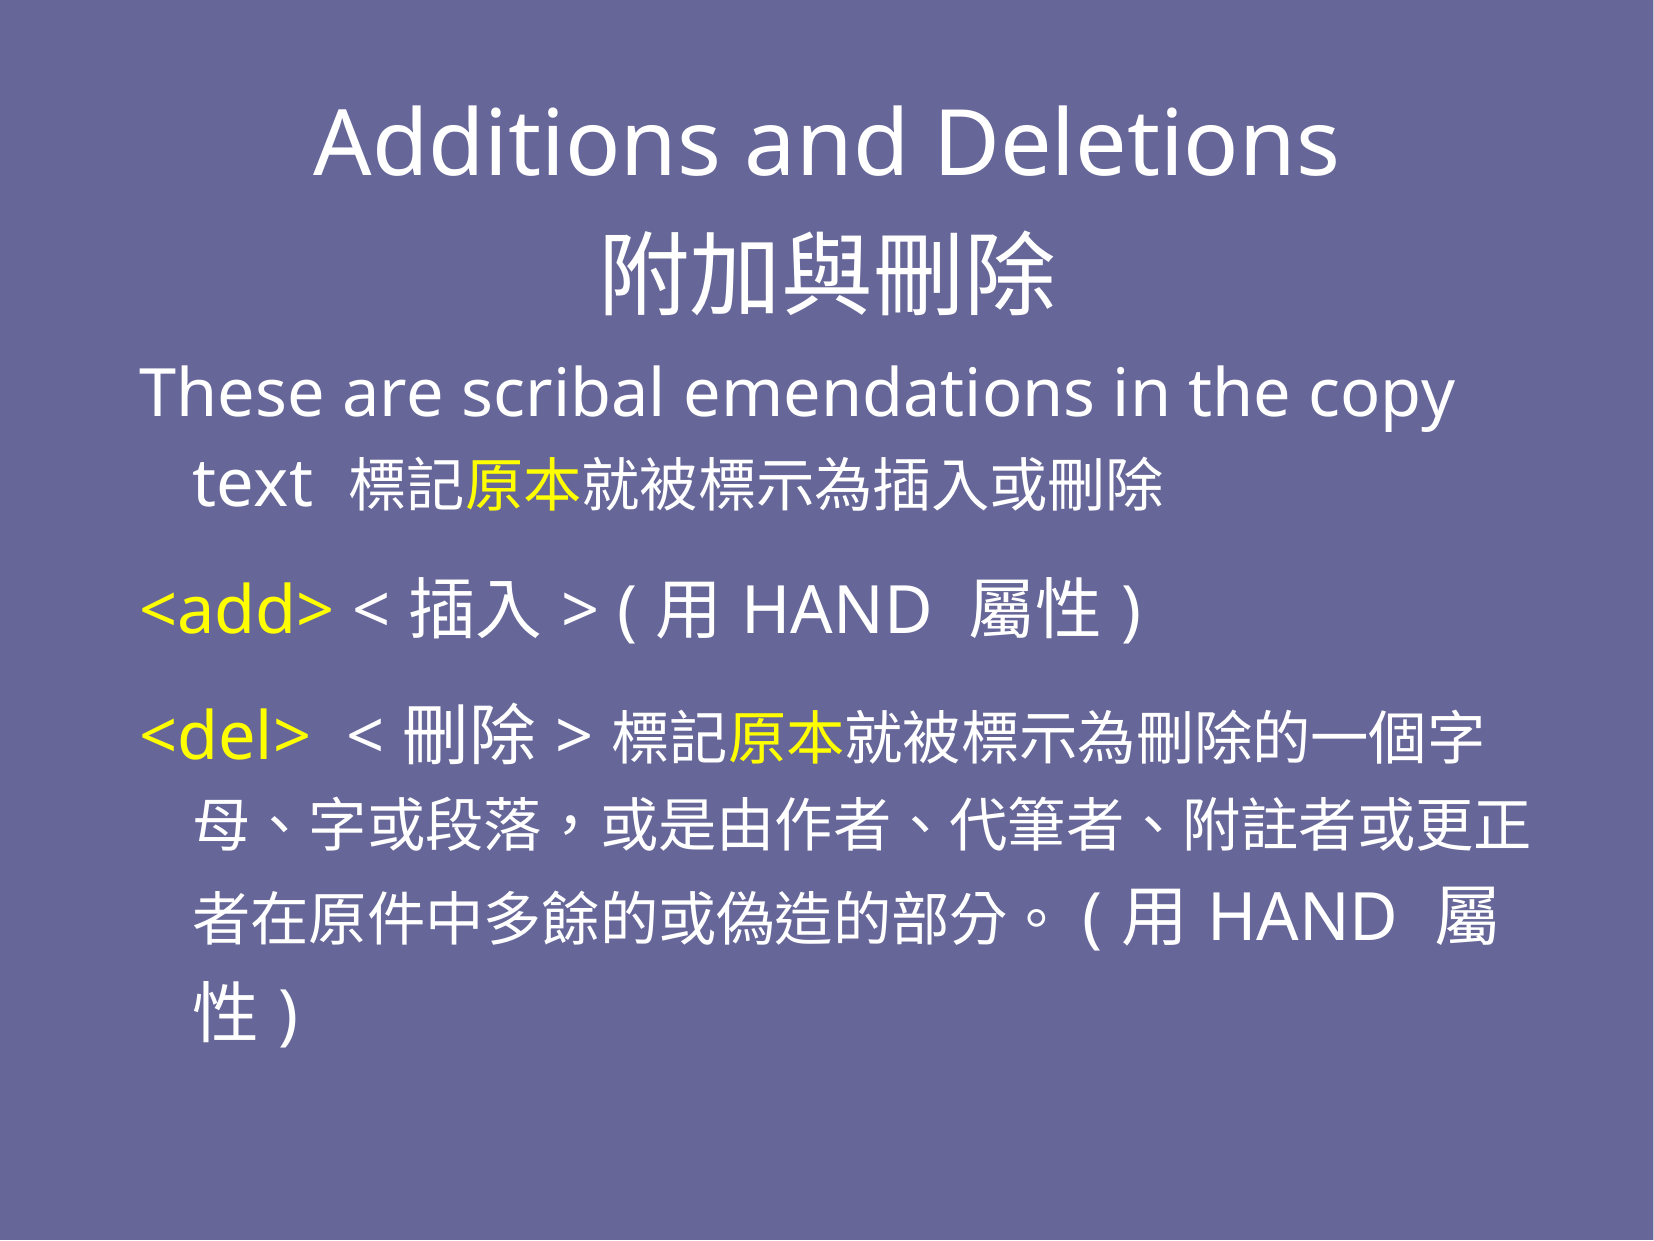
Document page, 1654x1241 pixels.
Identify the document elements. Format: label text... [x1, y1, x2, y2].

title Additions and Deletions 附加與刪除 [121, 83, 1534, 330]
list These are scribal emendations in the copy text 標記原本就被標示為插入或刪除 <add> <插入> (用HAND 屬性) <del> <刪除>標記原本就被標示為刪除的一個字母、字或段落，或是由作者、代筆者、附註者或更正者在原件中多餘的或偽造的部分。(用HAND 屬性) [121, 344, 1534, 1127]
